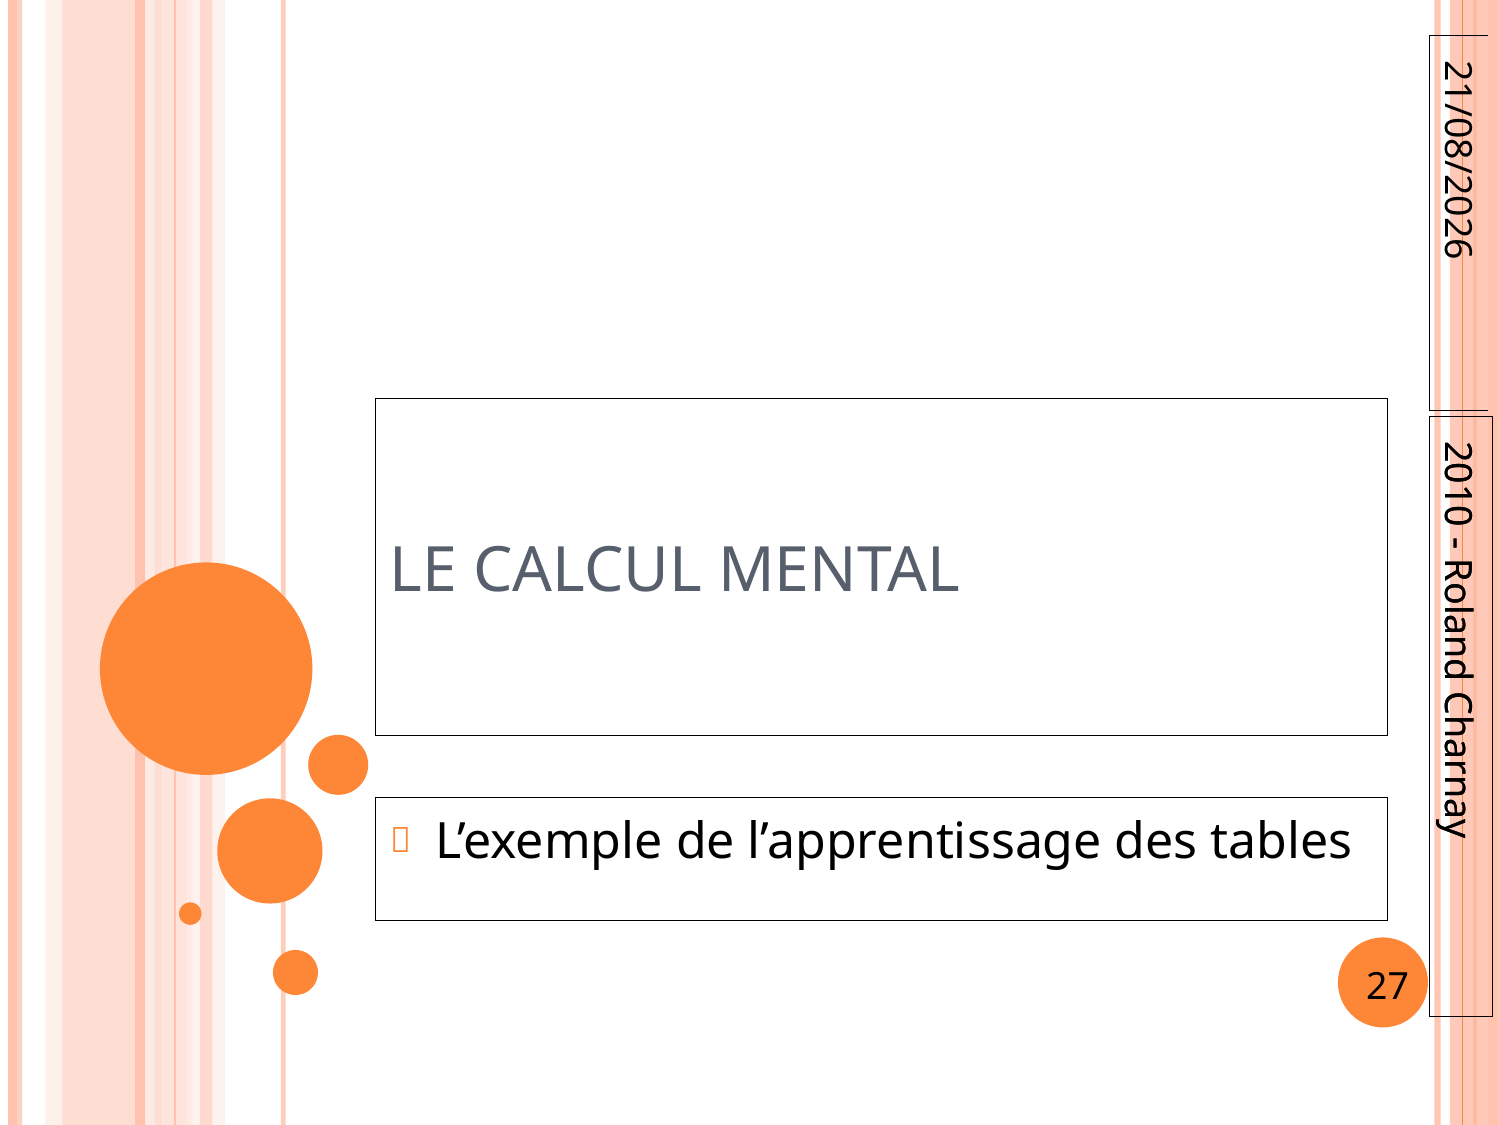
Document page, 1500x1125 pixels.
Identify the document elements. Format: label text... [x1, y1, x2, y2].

title LE CALCUL MENTAL [375, 398, 1388, 736]
footer 2010 - Roland Charnay [1429, 416, 1493, 1017]
text_box <numéro> [1351, 952, 1452, 1038]
list L’exemple de l’apprentissage des tables [375, 797, 1388, 921]
